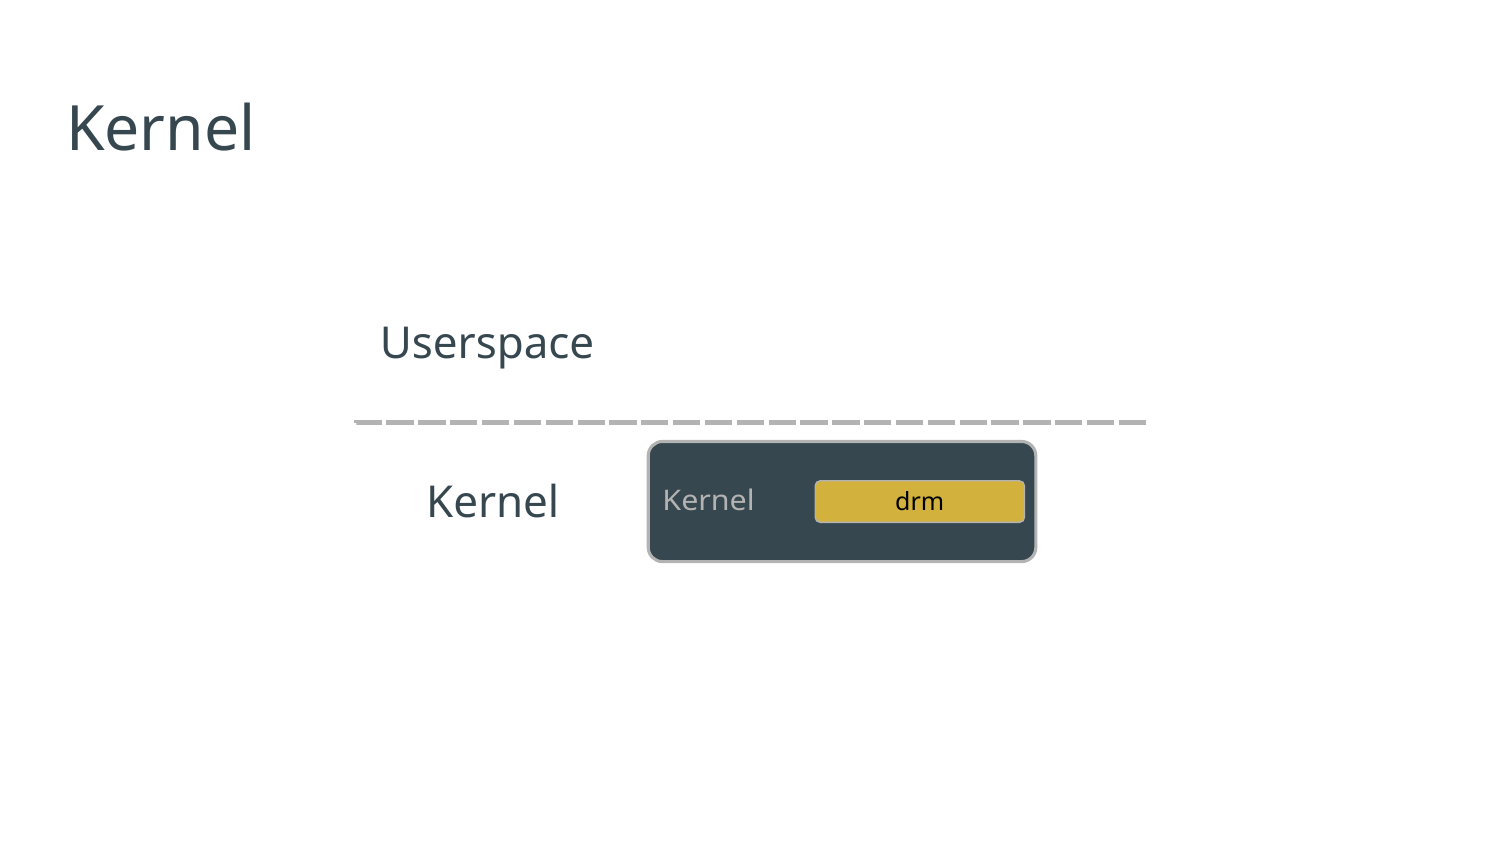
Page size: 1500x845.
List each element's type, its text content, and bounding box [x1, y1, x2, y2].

picture [0, 281, 1500, 564]
title Kernel [51, 72, 1449, 167]
